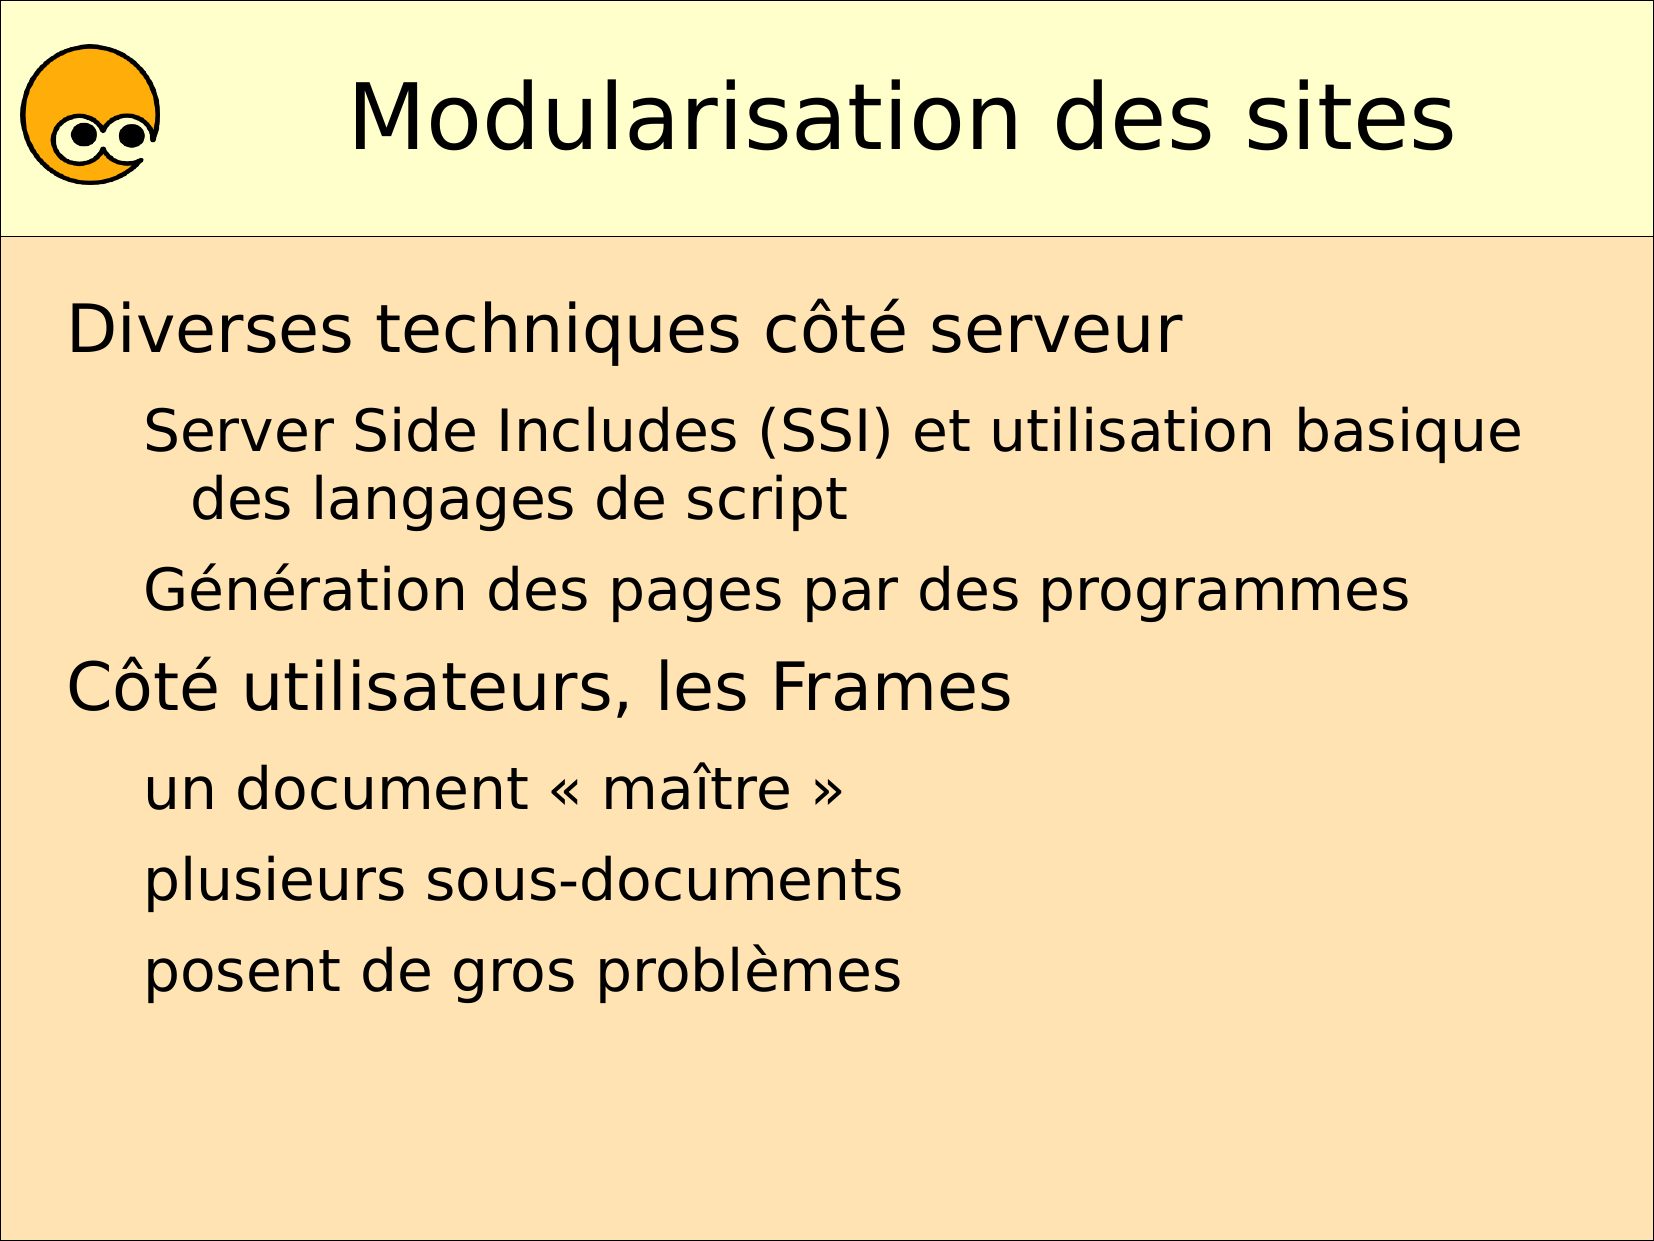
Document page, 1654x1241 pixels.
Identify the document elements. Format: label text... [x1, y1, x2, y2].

list Diverses techniques côté serveur Server Side Includes (SSI) et utilisation basique des langages de script Génération des pages par des programmes Côté utilisateurs, les Frames un document « maître » plusieurs sous-documents posent de gros problèmes [48, 290, 1606, 1094]
title Modularisation des sites [159, 21, 1648, 214]
picture [20, 44, 159, 185]
